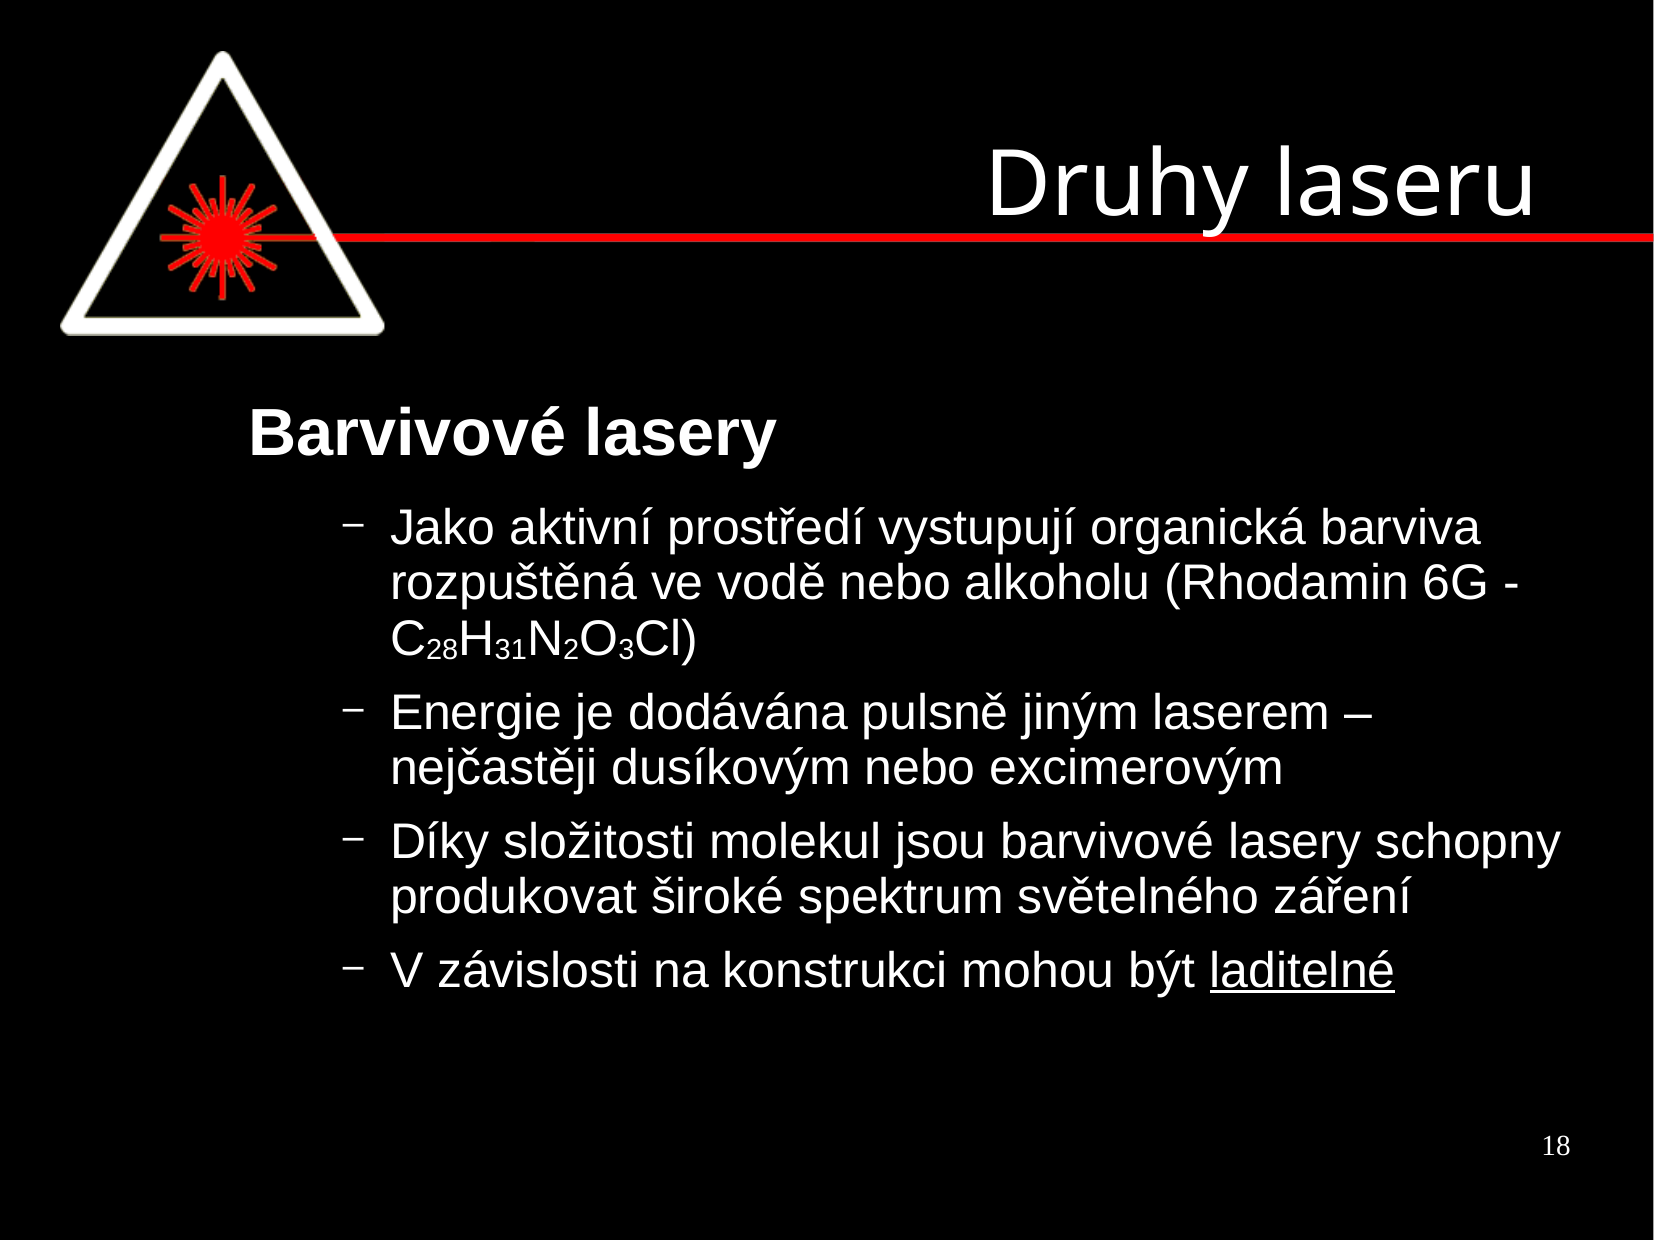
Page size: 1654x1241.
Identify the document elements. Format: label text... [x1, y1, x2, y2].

picture [60, 51, 1654, 336]
list Barvivové lasery Jako aktivní prostředí vystupují organická barviva rozpuštěná ve vodě nebo alkoholu (Rhodamin 6G - C28H31N2O3Cl) Energie je dodávána pulsně jiným laserem – nejčastěji dusíkovým nebo excimerovým Díky složitosti molekul jsou barvivové lasery schopny produkovat široké spektrum světelného záření V závislosti na konstrukci mohou být laditelné [177, 394, 1571, 1094]
title Druhy laseru [50, 75, 1540, 283]
